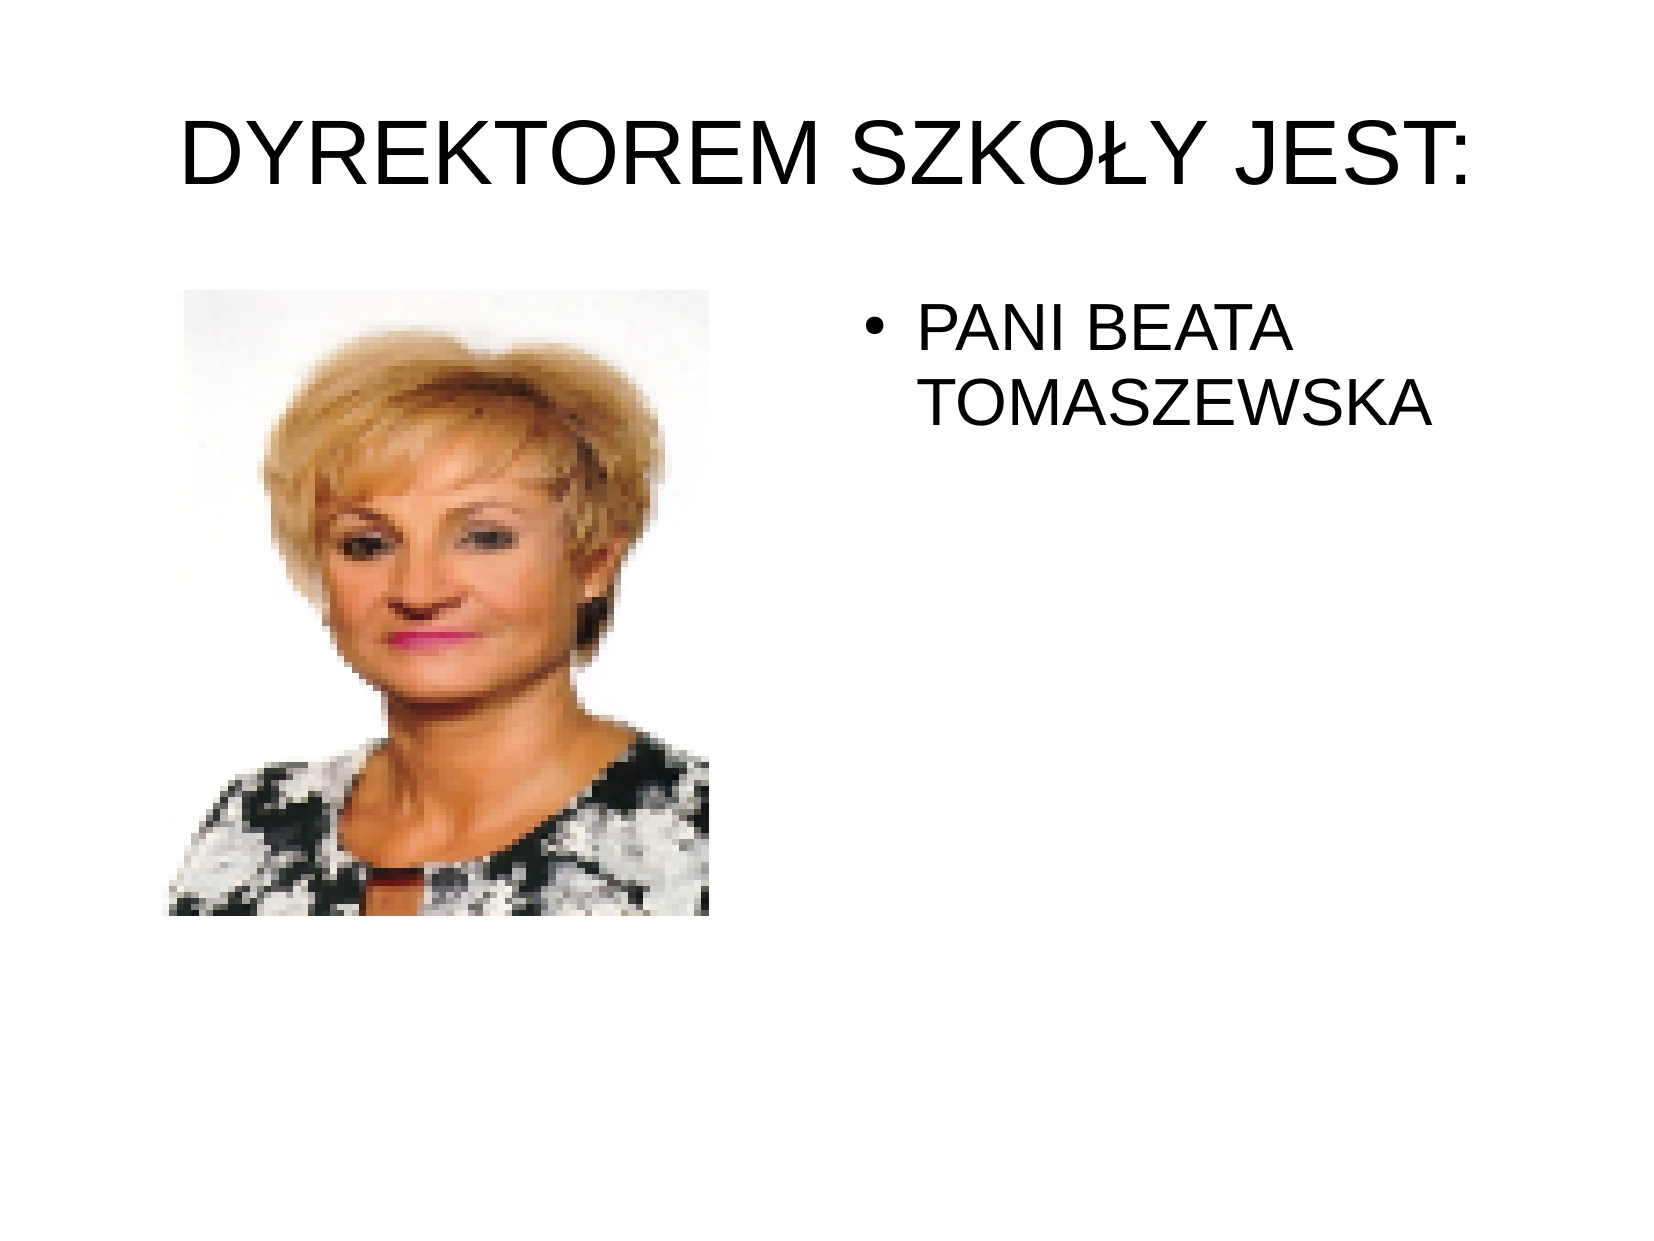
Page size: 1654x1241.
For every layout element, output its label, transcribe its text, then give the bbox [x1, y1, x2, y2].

title DYREKTOREM SZKOŁY JEST: [82, 49, 1571, 257]
list PANI BEATA TOMASZEWSKA [845, 290, 1572, 1109]
picture [148, 290, 709, 916]
